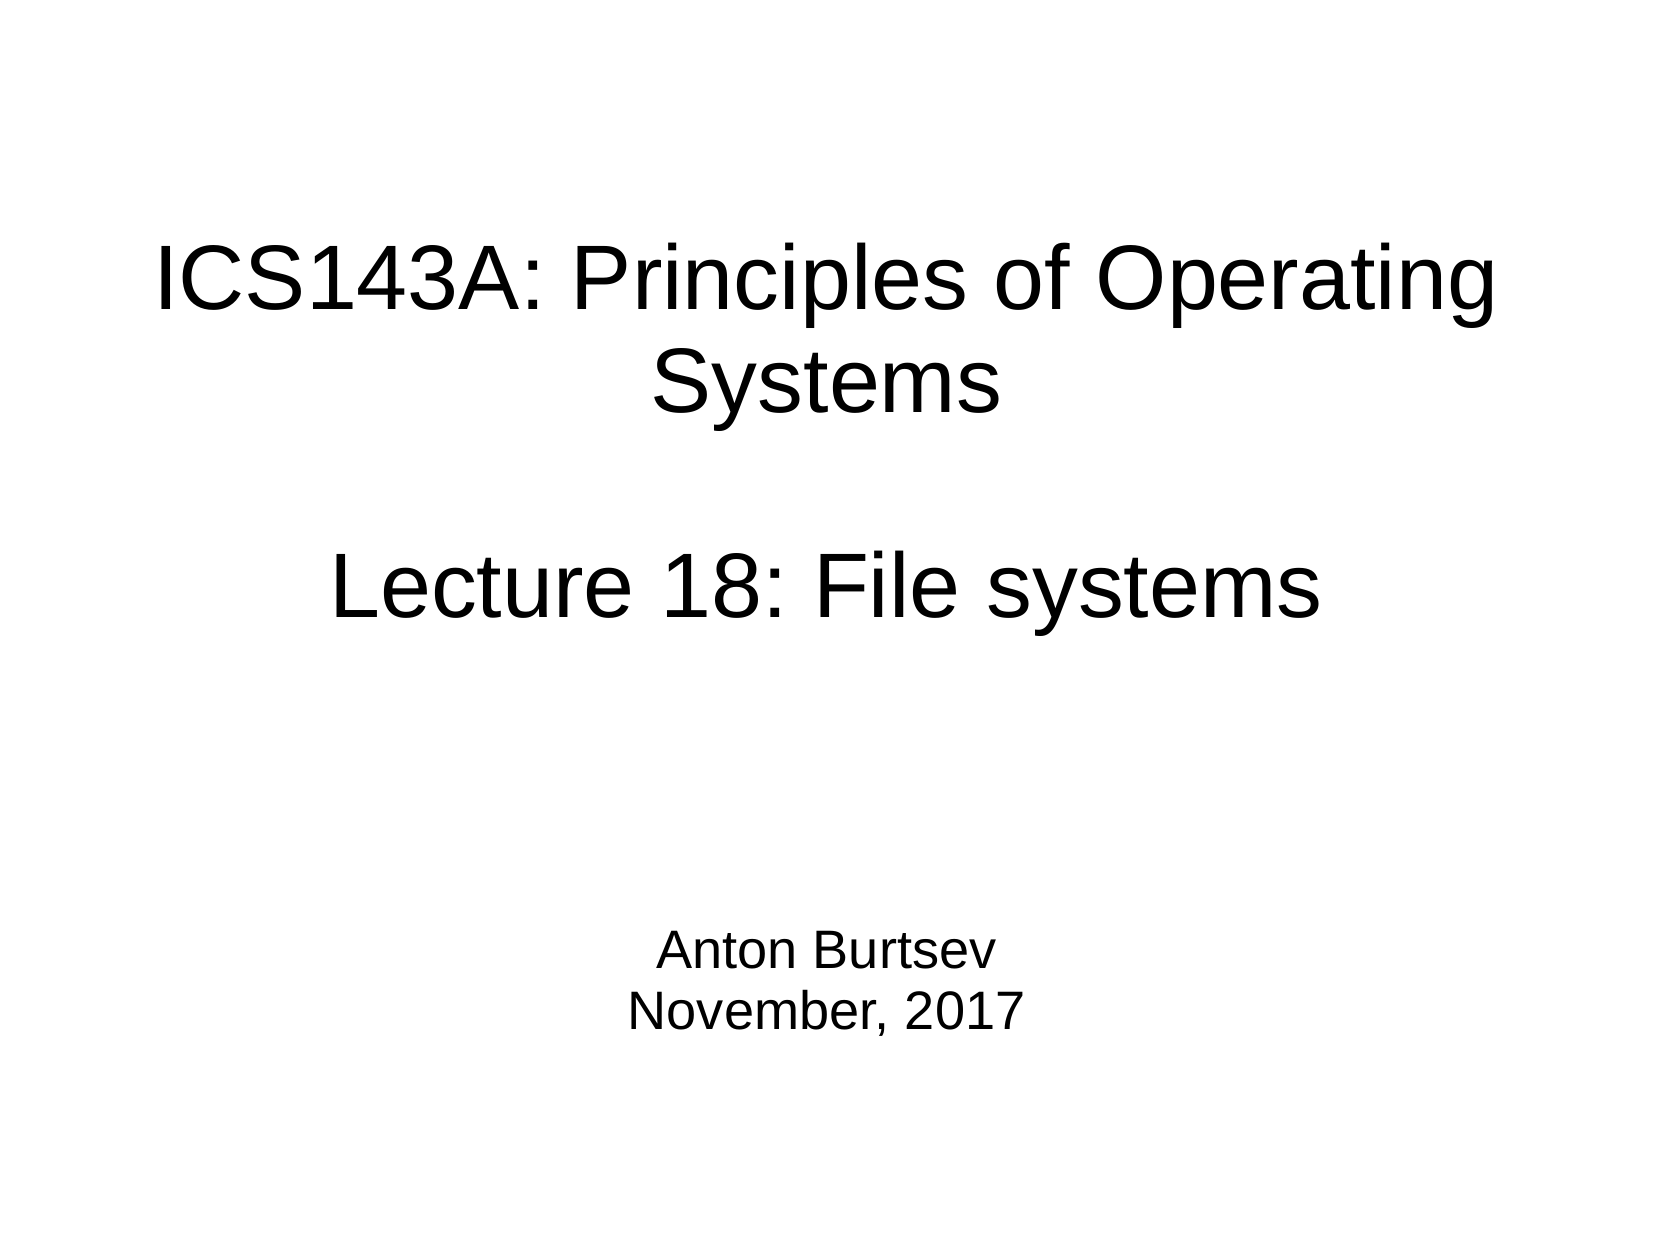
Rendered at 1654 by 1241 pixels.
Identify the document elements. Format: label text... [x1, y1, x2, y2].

subtitle Anton Burtsev November, 2017 [82, 637, 1571, 1109]
title ICS143A: Principles of Operating Systems Lecture 18: File systems [82, 113, 1571, 637]
